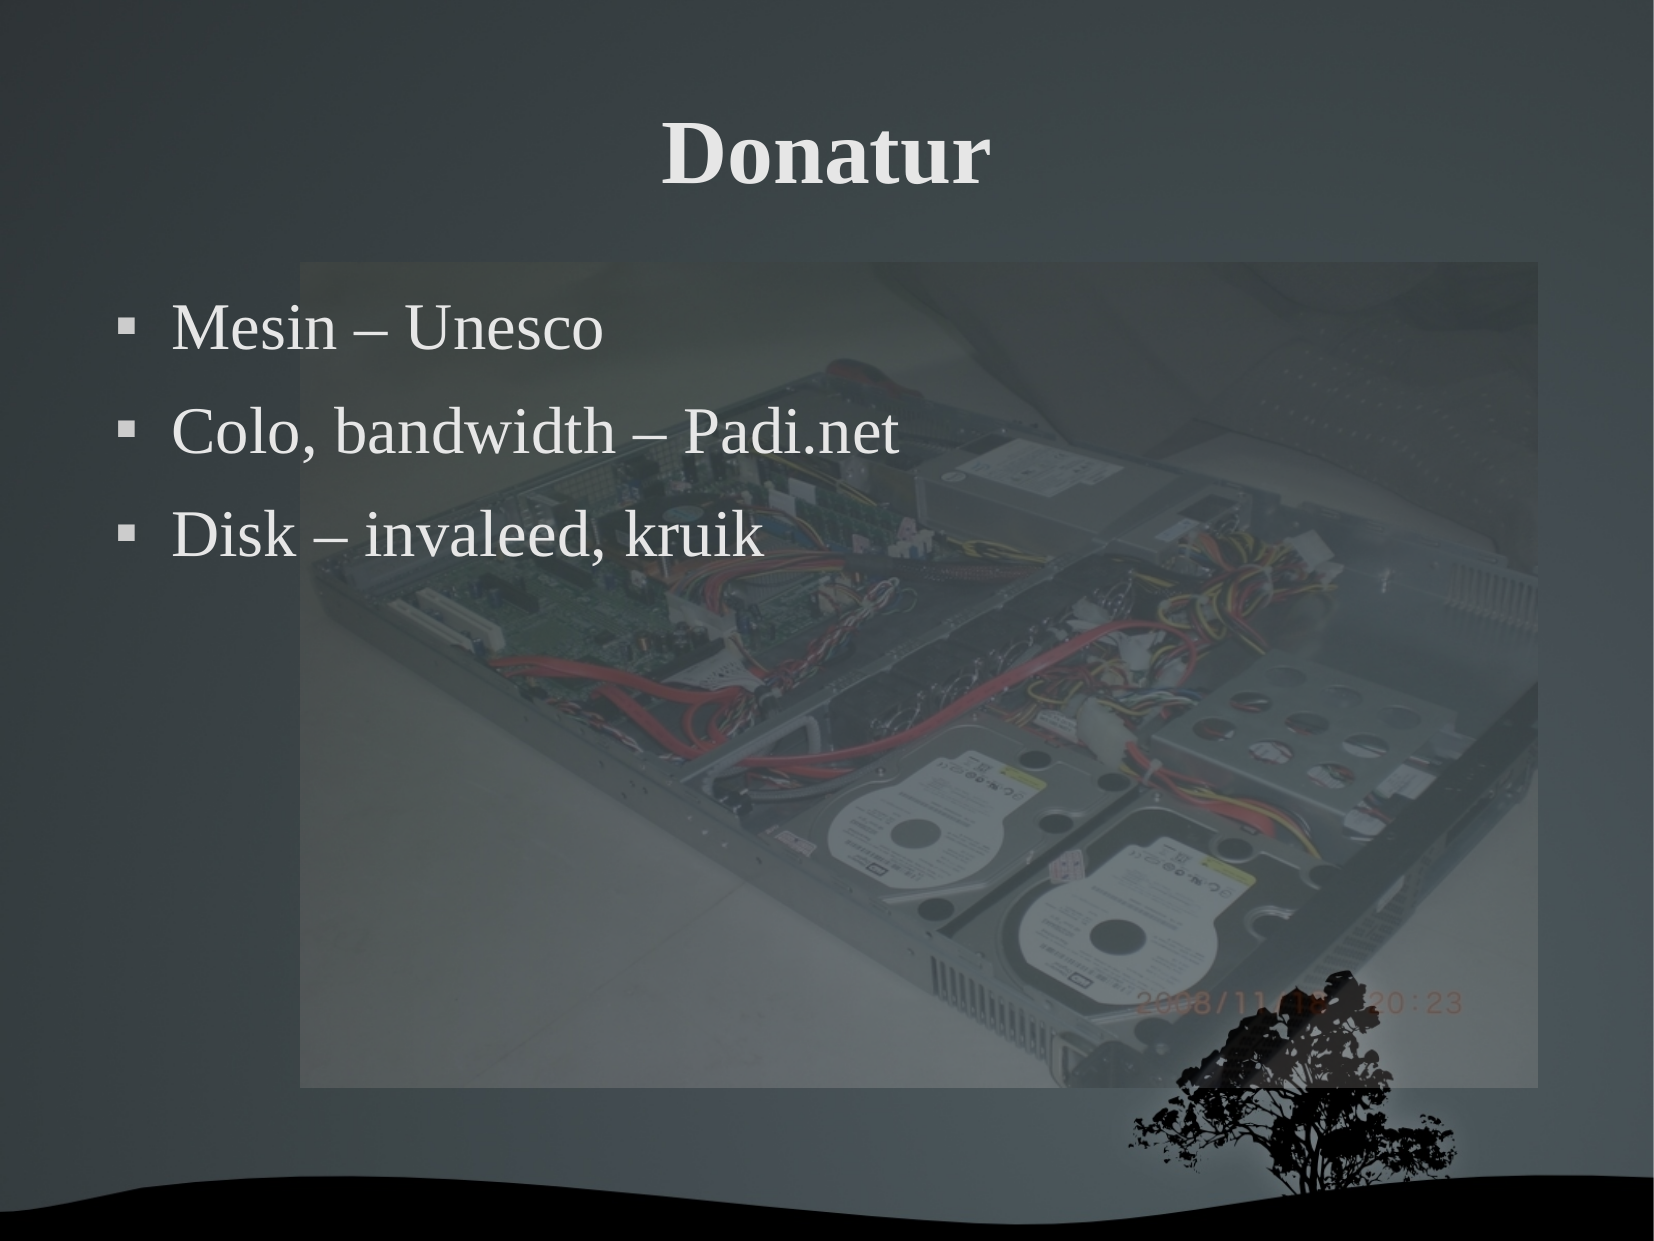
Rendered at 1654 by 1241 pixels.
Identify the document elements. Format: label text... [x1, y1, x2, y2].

list Mesin – Unesco Colo, bandwidth – Padi.net Disk – invaleed, kruik [82, 290, 1571, 1094]
title Donatur [82, 49, 1571, 257]
picture [0, 0, 1654, 1241]
